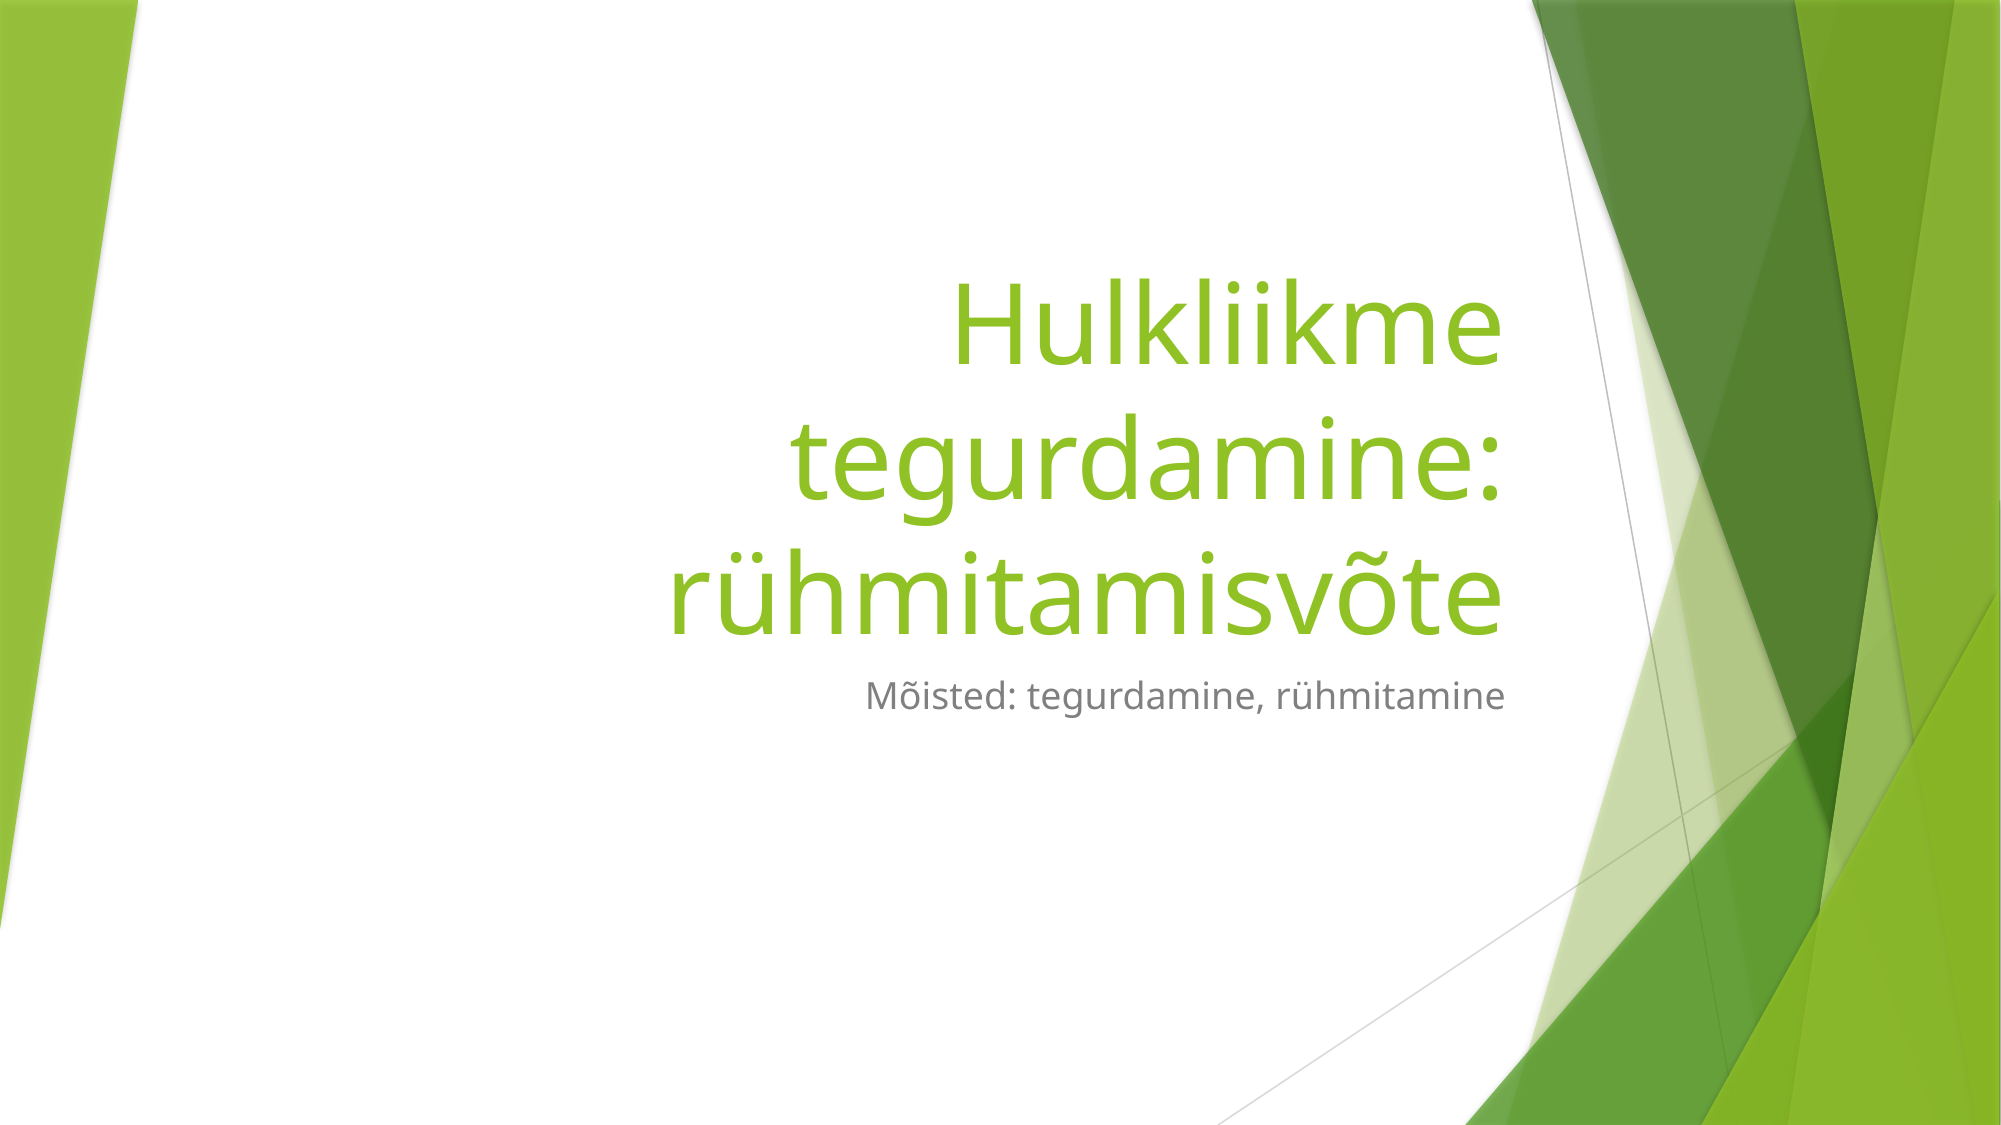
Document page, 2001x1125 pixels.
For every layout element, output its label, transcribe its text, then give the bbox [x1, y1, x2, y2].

title Hulkliikme tegurdamine: rühmitamisvõte [247, 394, 1522, 664]
subtitle Mõisted: tegurdamine, rühmitamine [247, 664, 1522, 845]
